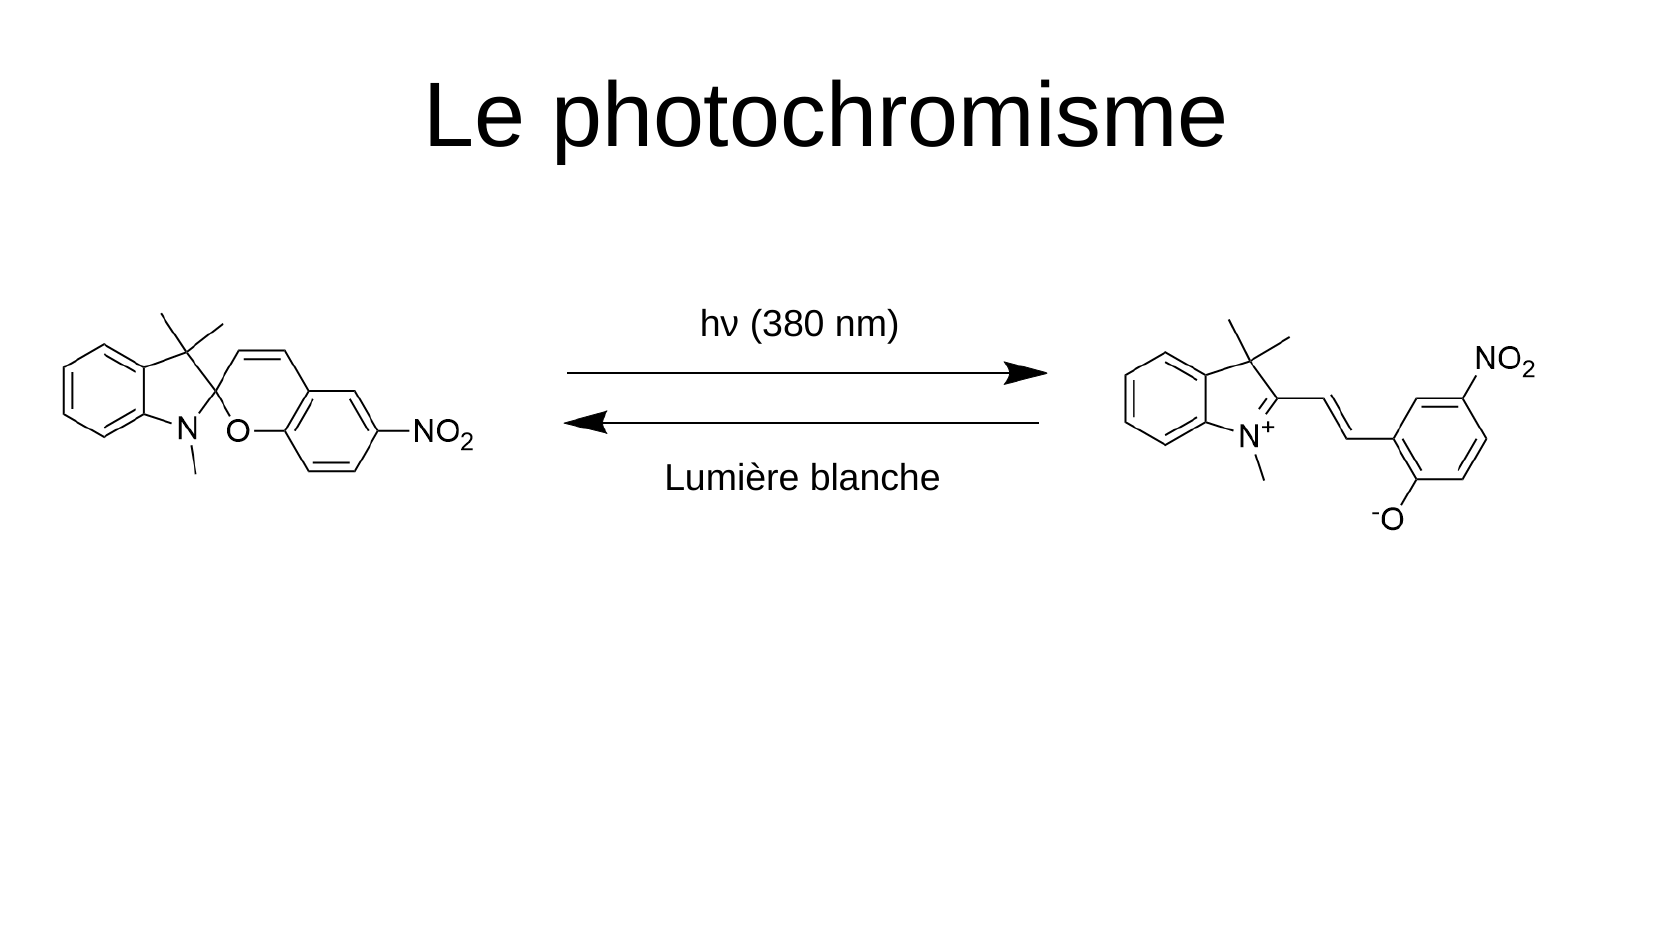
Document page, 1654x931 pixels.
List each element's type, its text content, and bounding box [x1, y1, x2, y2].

title Le photochromisme [82, 37, 1571, 193]
text_box Lumière blanche [649, 448, 981, 506]
picture [47, 270, 1576, 556]
text_box hν (380 nm) [685, 295, 1063, 353]
